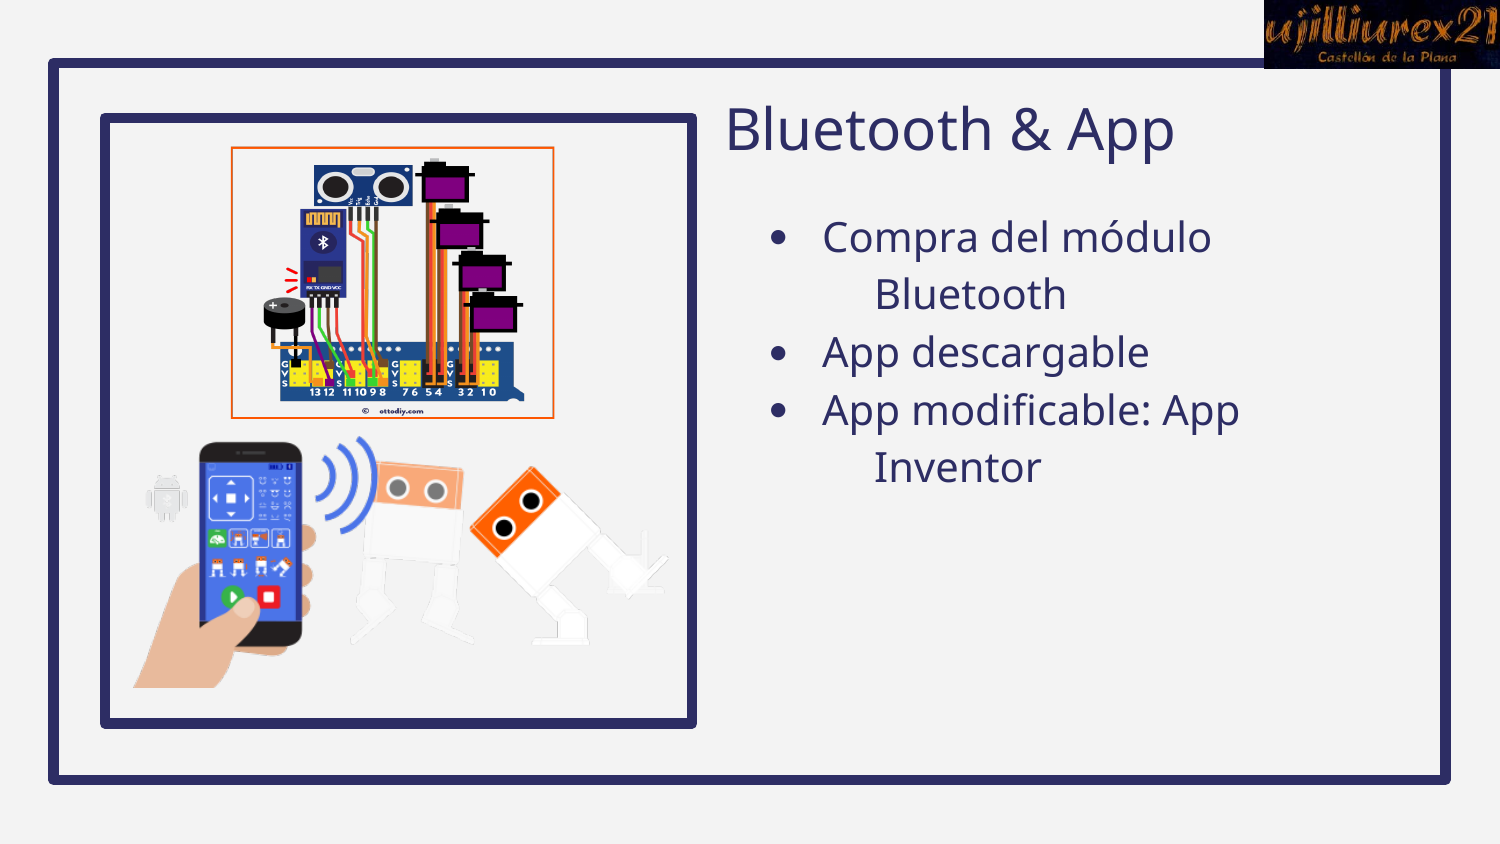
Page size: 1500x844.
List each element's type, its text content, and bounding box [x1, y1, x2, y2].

picture [102, 421, 669, 688]
picture [230, 144, 555, 419]
title Bluetooth & App [709, 77, 1415, 176]
list Compra del módulo Bluetooth App descargable App modificable: App Inventor [709, 188, 1415, 724]
picture [1264, 0, 1500, 69]
